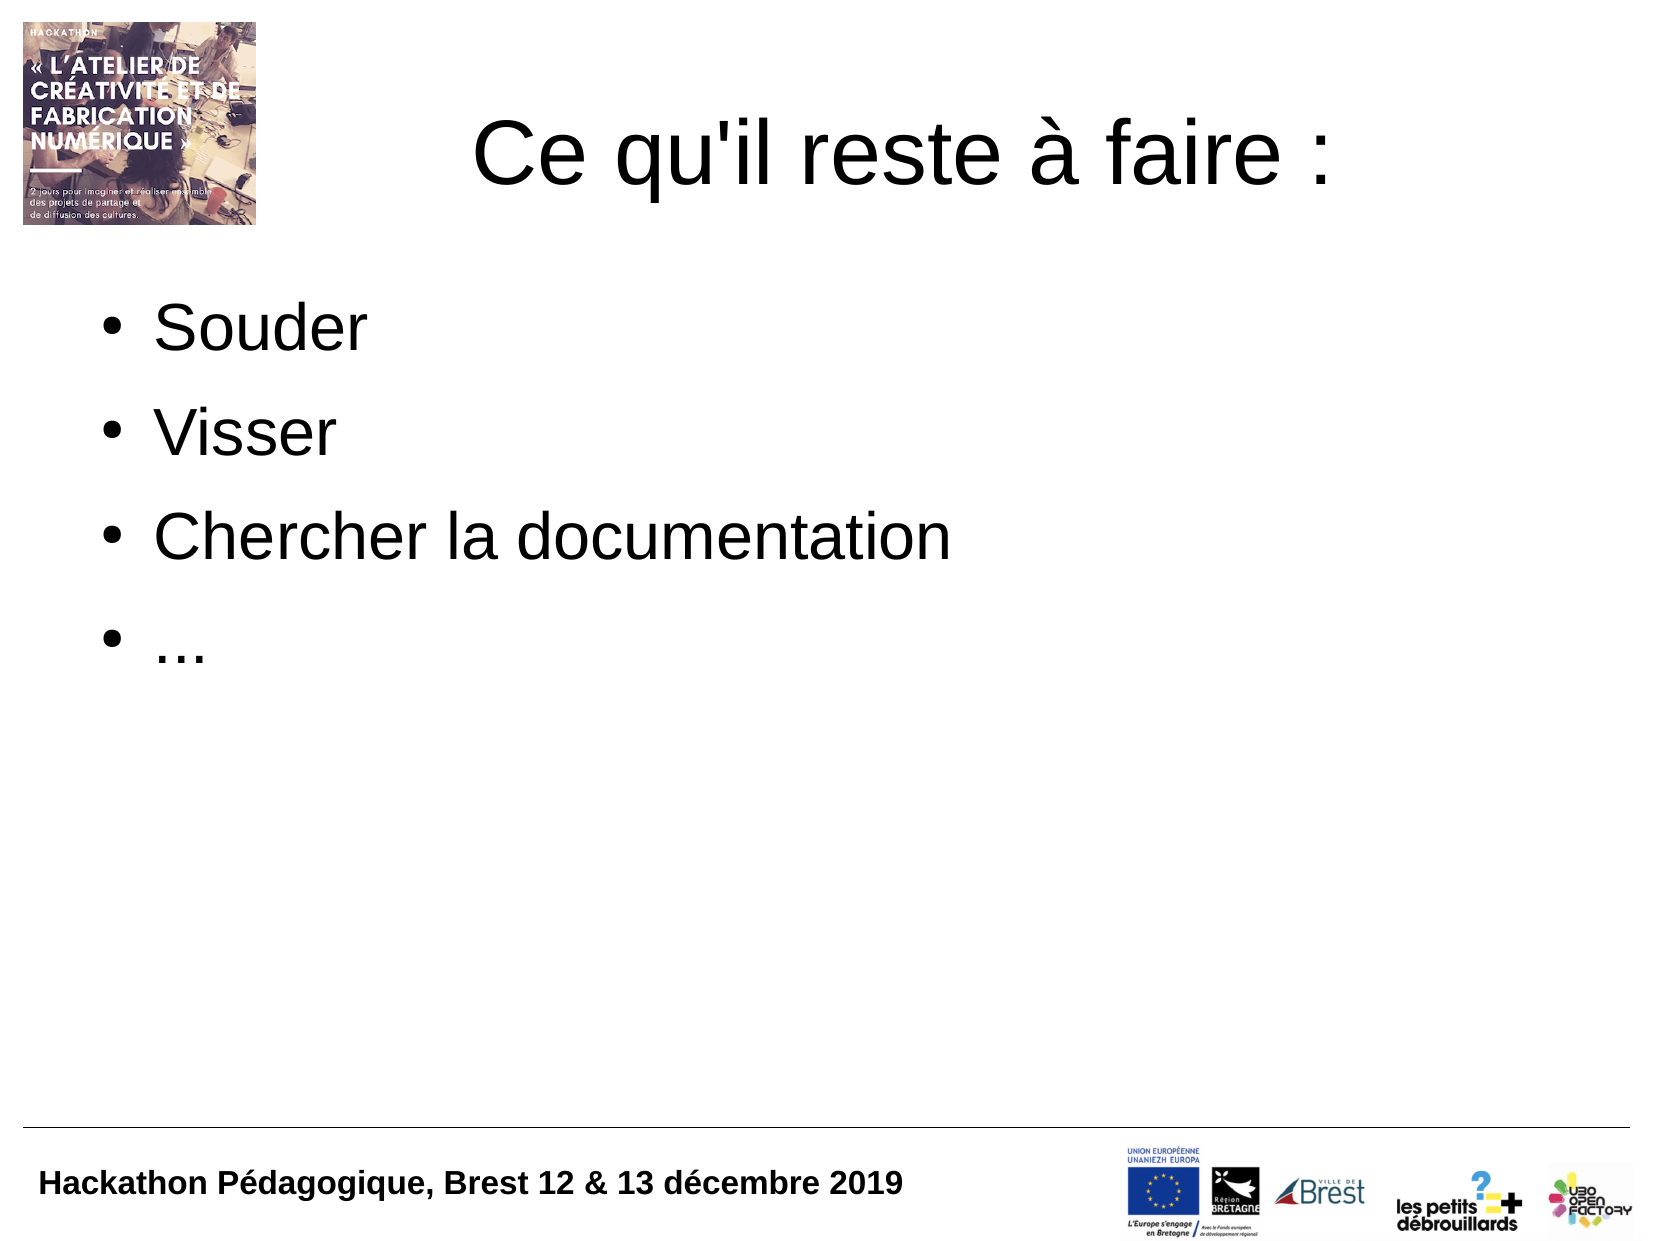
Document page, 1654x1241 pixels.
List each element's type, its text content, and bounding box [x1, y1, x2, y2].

text_box Hackathon Pédagogique, Brest 12 & 13 décembre 2019 [23, 1157, 945, 1210]
picture [23, 22, 256, 225]
list Souder Visser Chercher la documentation ... [82, 290, 1571, 1109]
title Ce qu'il reste à faire : [236, 49, 1571, 257]
picture [1120, 1137, 1642, 1241]
